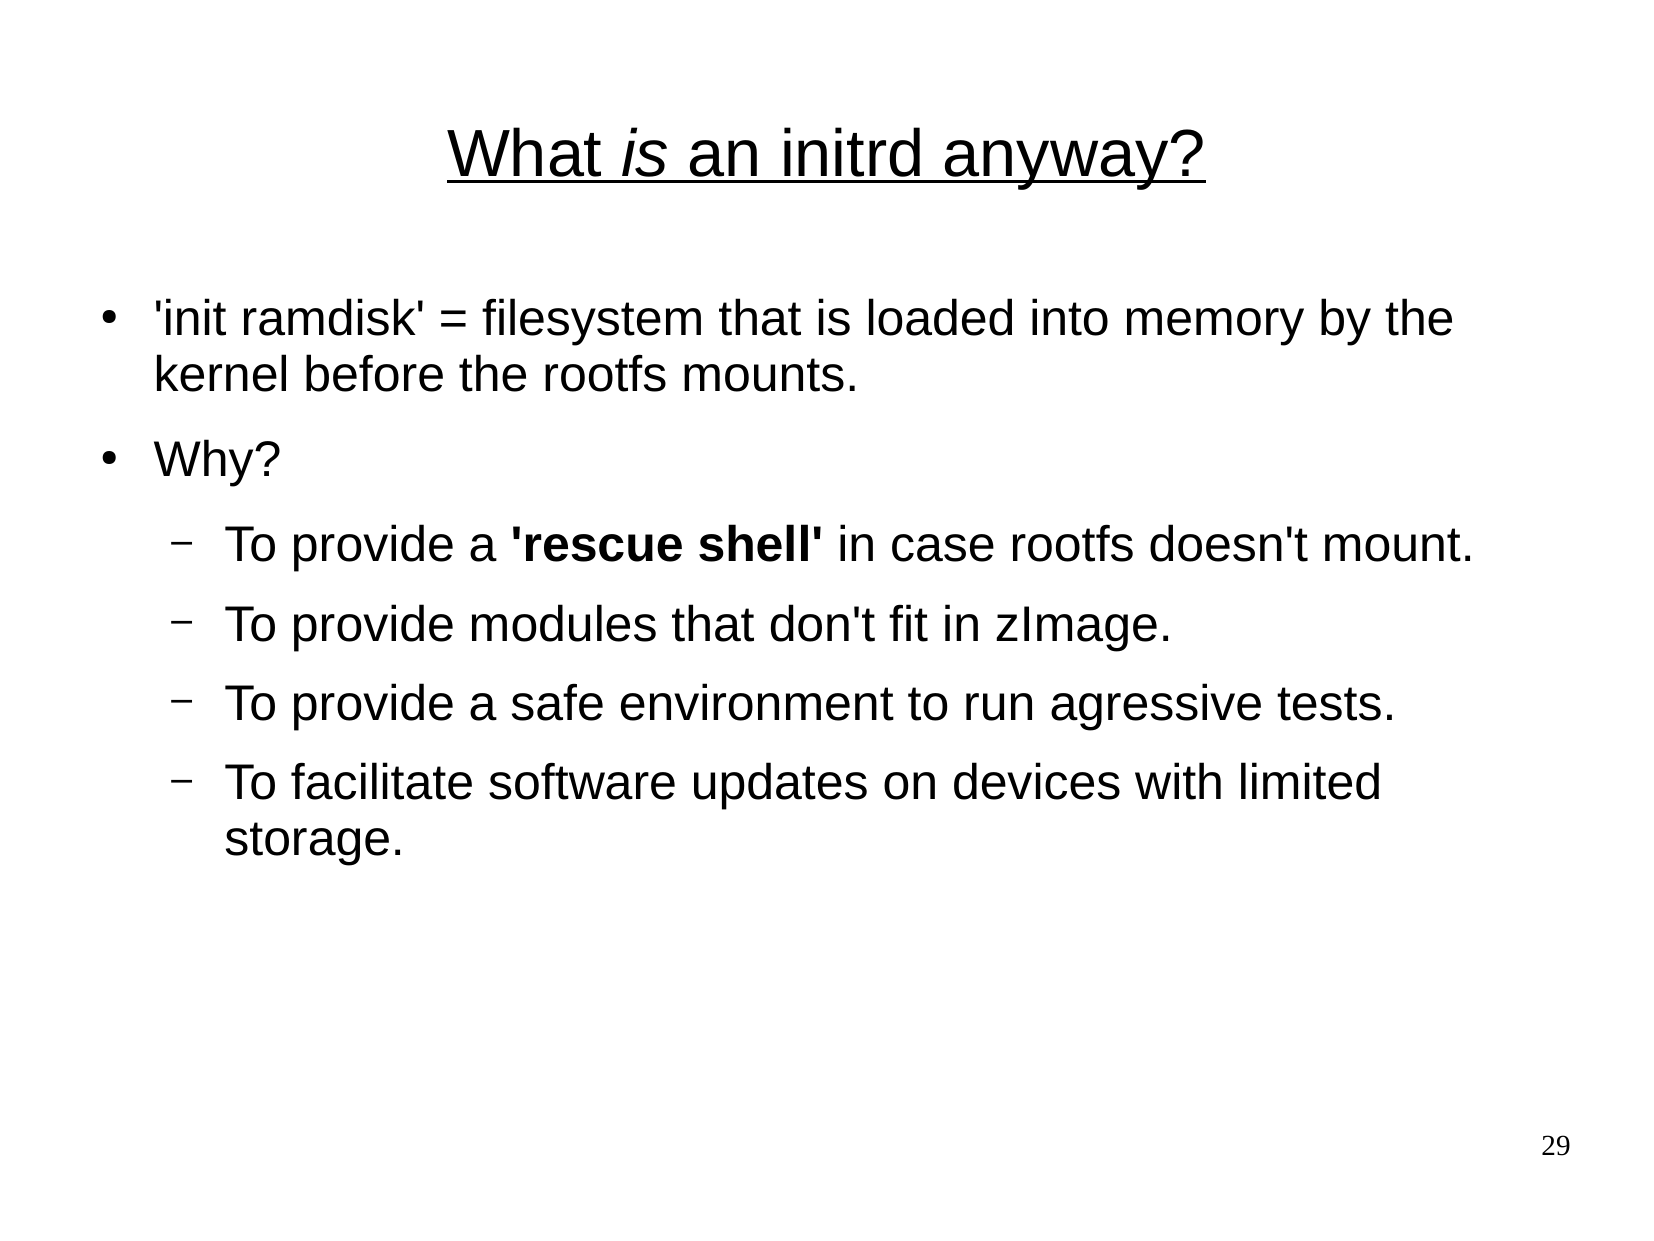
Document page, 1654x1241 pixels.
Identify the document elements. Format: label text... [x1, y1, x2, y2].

title What is an initrd anyway? [82, 49, 1571, 257]
list 'init ramdisk' = filesystem that is loaded into memory by the kernel before the rootfs mounts. Why? To provide a 'rescue shell' in case rootfs doesn't mount. To provide modules that don't fit in zImage. To provide a safe environment to run agressive tests. To facilitate software updates on devices with limited storage. [82, 290, 1571, 1010]
